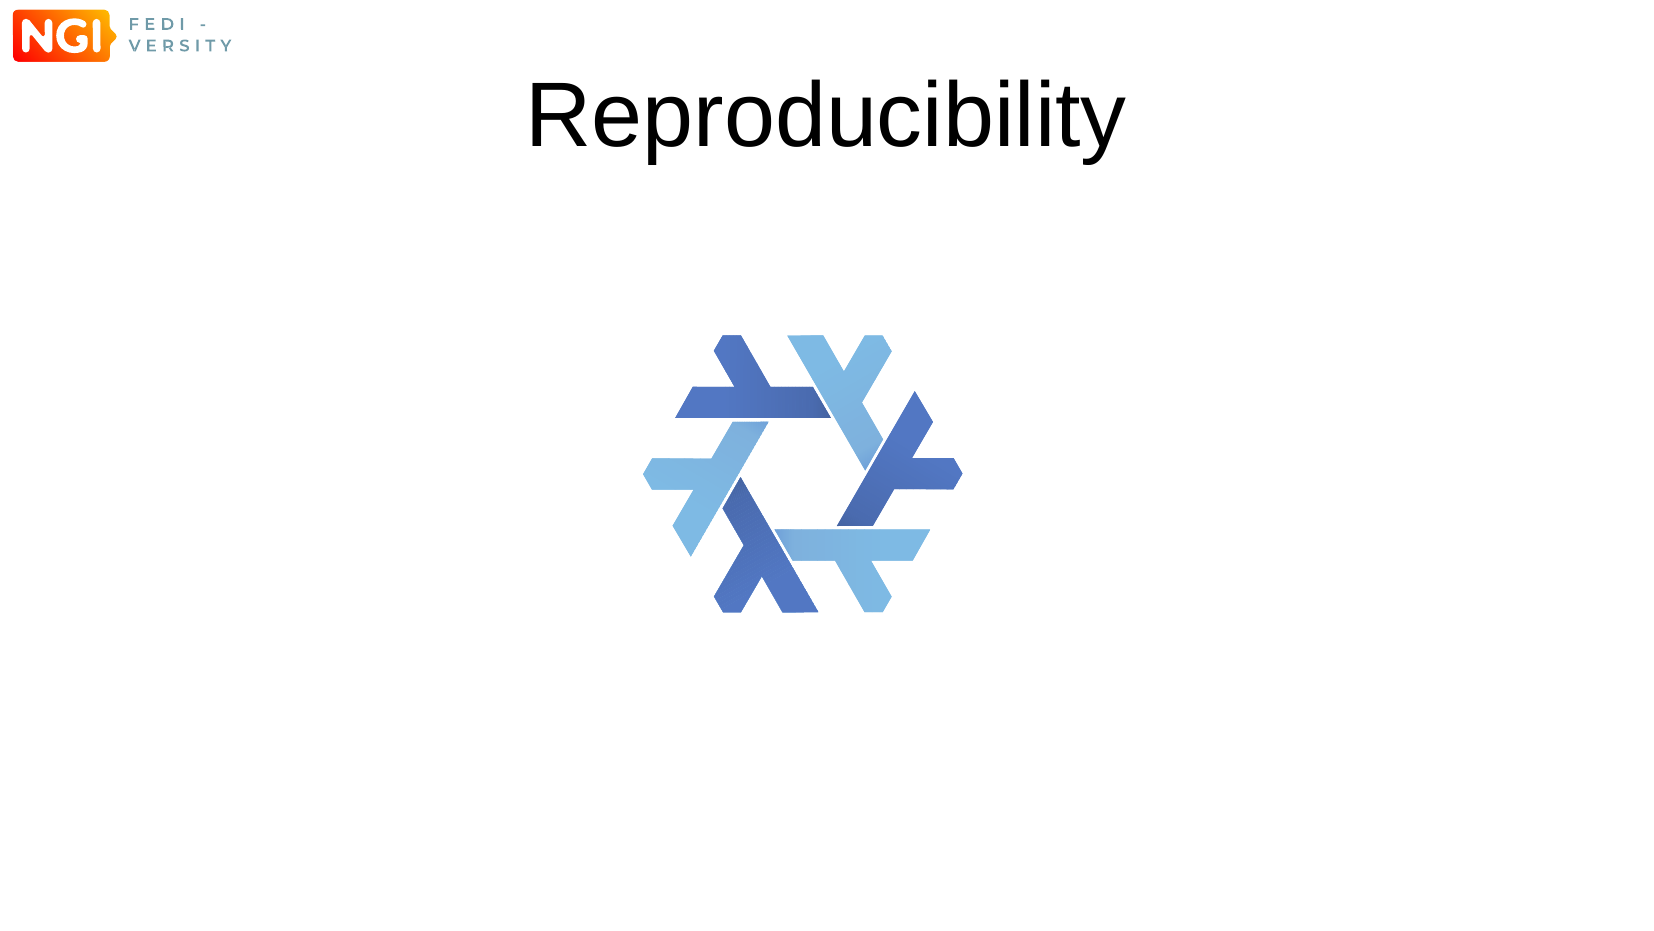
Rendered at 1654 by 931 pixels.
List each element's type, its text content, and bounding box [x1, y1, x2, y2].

picture [643, 335, 963, 613]
title Reproducibility [82, 37, 1571, 193]
picture [12, 9, 232, 62]
